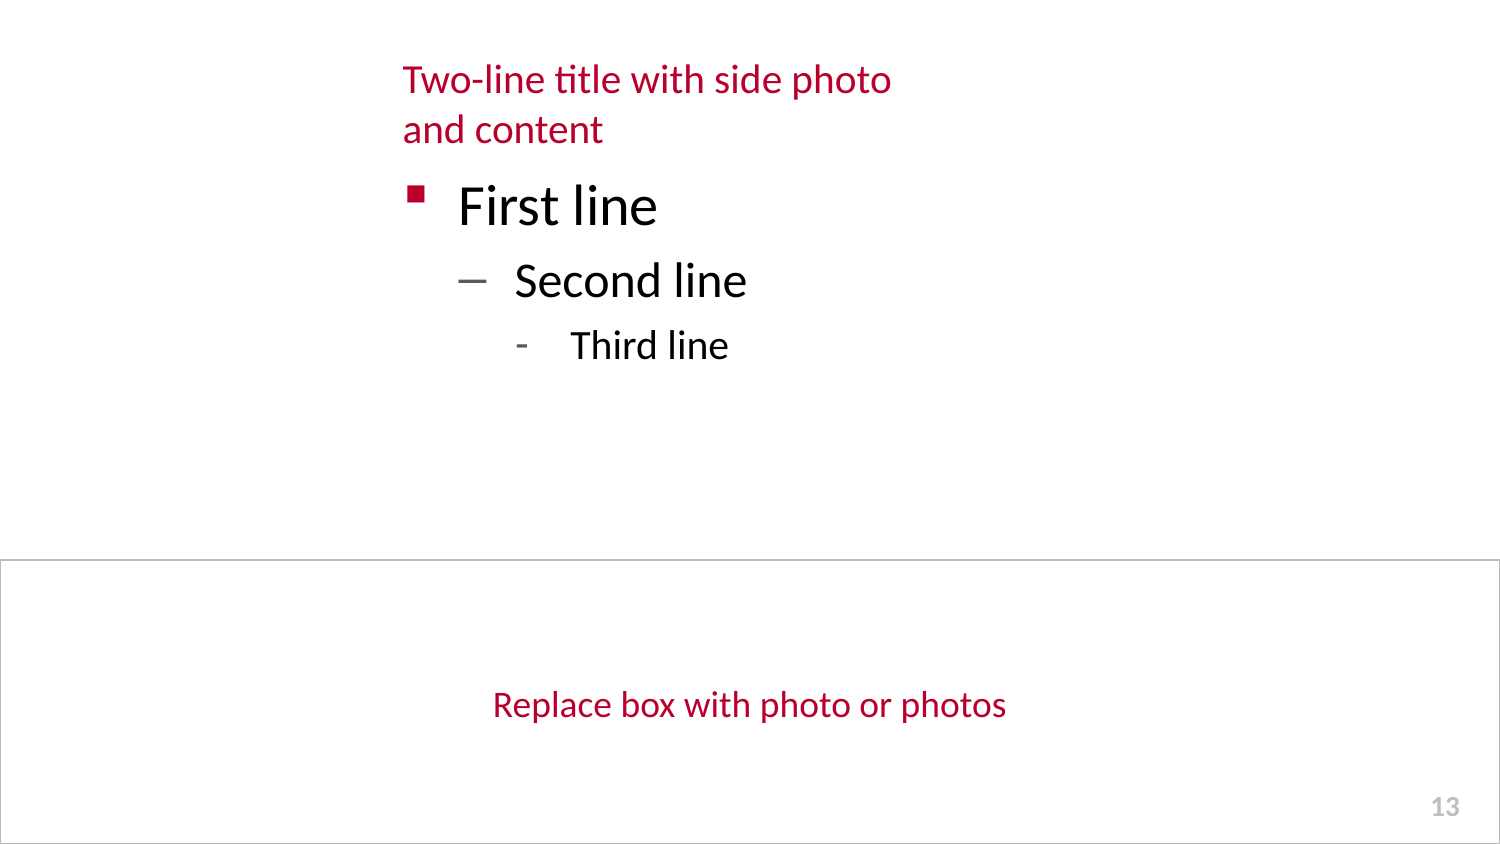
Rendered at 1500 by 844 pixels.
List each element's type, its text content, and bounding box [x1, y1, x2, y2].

list First line Second line Third line [387, 159, 1397, 560]
text_box Replace box with photo or photos [0, 560, 1500, 844]
title Two-line title with side photo and content [387, 45, 1397, 159]
